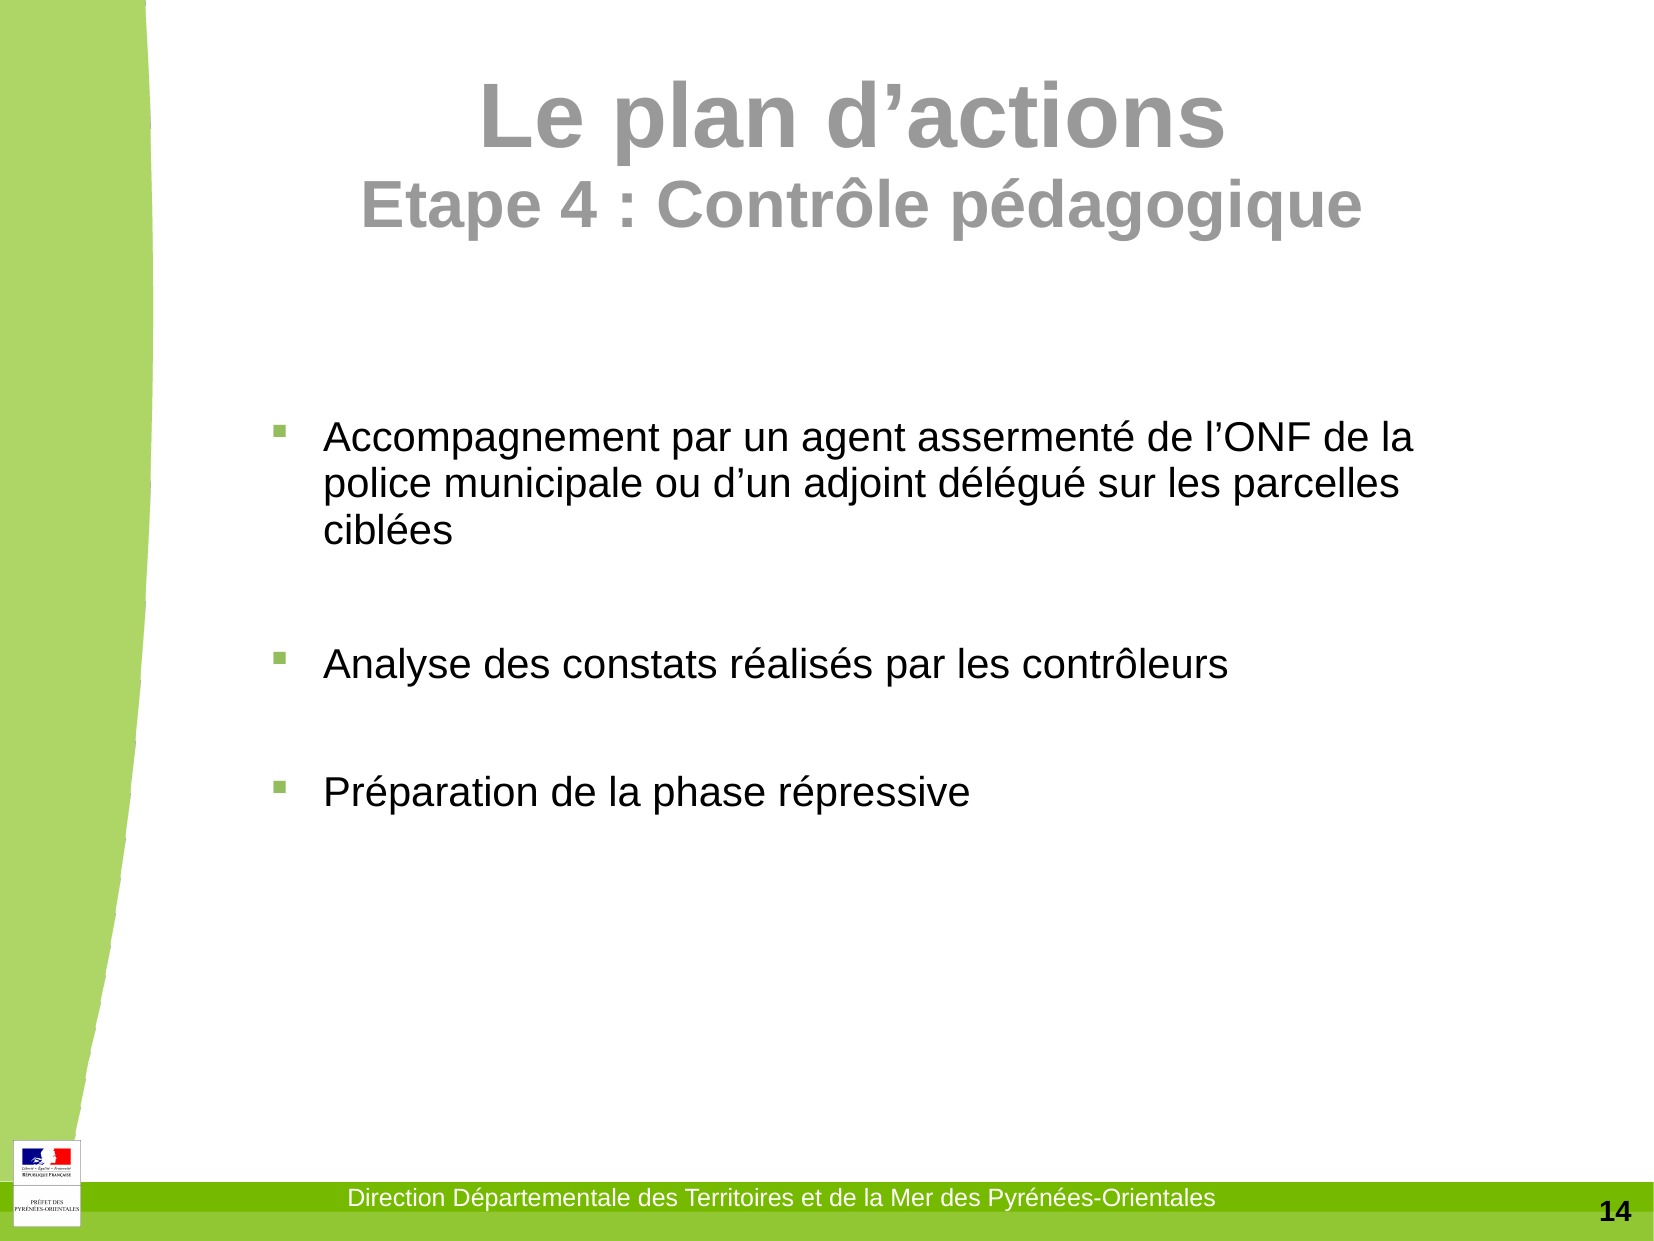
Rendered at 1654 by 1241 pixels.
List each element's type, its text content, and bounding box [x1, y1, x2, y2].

title Le plan d’actions Etape 4 : Contrôle pédagogique [136, 56, 1571, 250]
list Accompagnement par un agent assermenté de l’ONF de la police municipale ou d’un adjoint délégué sur les parcelles ciblées Analyse des constats réalisés par les contrôleurs Préparation de la phase répressive [181, 413, 1511, 857]
picture [0, 0, 1654, 1241]
